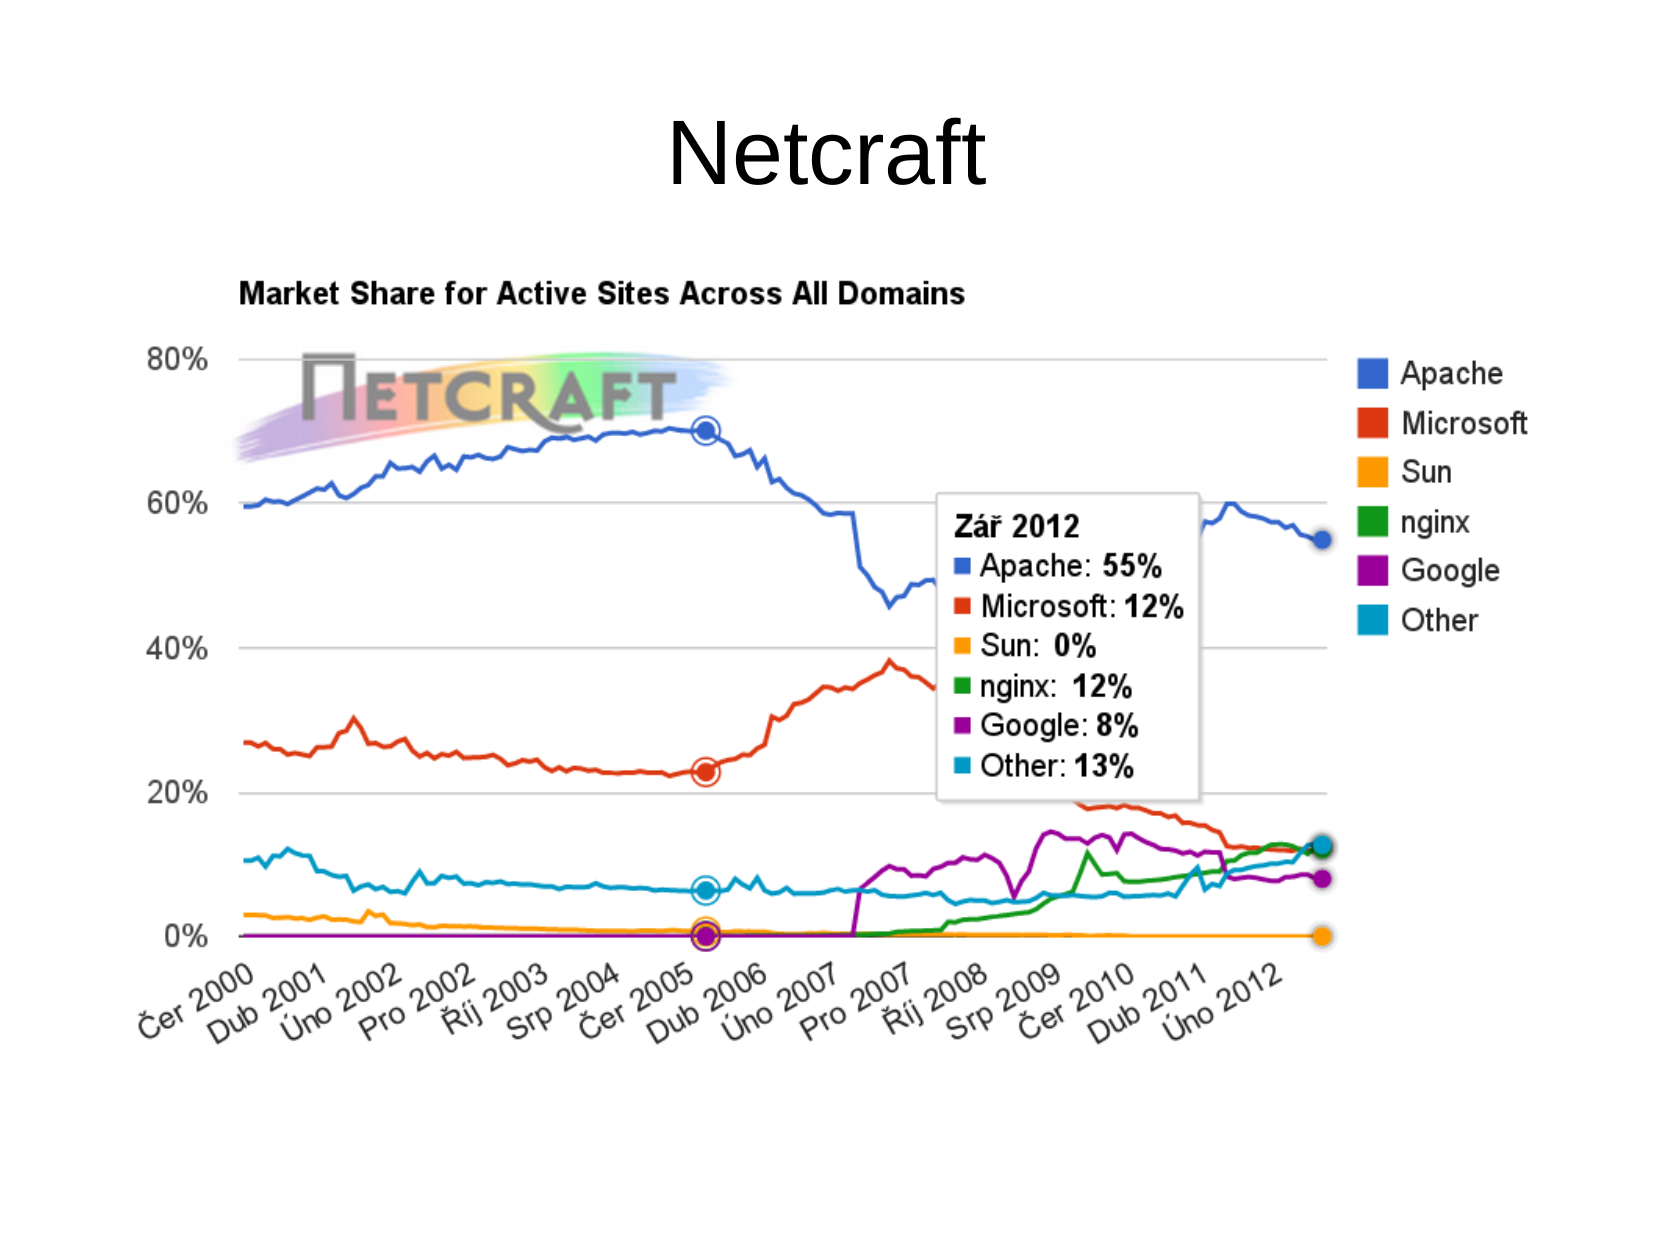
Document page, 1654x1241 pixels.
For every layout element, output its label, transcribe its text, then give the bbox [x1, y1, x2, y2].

title Netcraft [82, 49, 1571, 257]
picture [128, 264, 1537, 1063]
